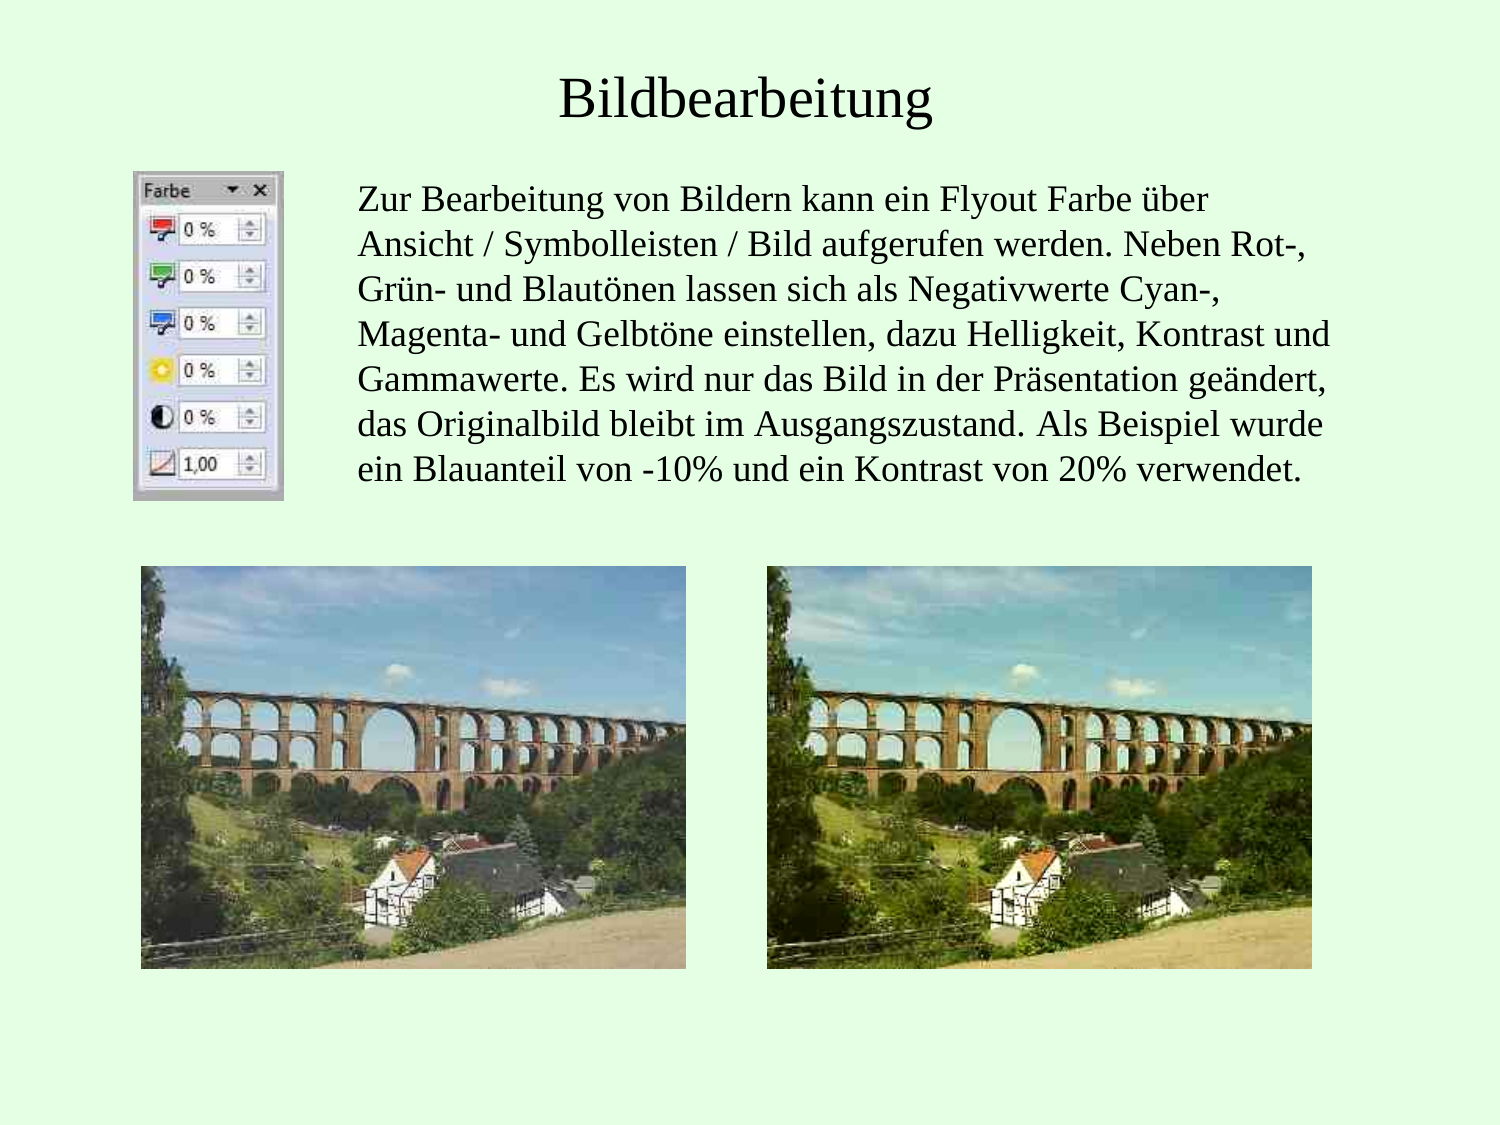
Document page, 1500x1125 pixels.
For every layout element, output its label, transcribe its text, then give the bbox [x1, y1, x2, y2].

picture [133, 171, 284, 502]
title Bildbearbeitung [112, 16, 1381, 172]
text_box Zur Bearbeitung von Bildern kann ein Flyout Farbe über Ansicht / Symbolleisten / Bild aufgerufen werden. Neben Rot-, Grün- und Blautönen lassen sich als Negativwerte Cyan-, Magenta- und Gelbtöne einstellen, dazu Helligkeit, Kontrast und Gammawerte. Es wird nur das Bild in der Präsentation geändert, das Originalbild bleibt im Ausgangszustand. Als Beispiel wurde ein Blauanteil von -10% und ein Kontrast von 20% verwendet. [342, 166, 1371, 497]
picture [767, 566, 1312, 969]
picture [141, 566, 686, 969]
